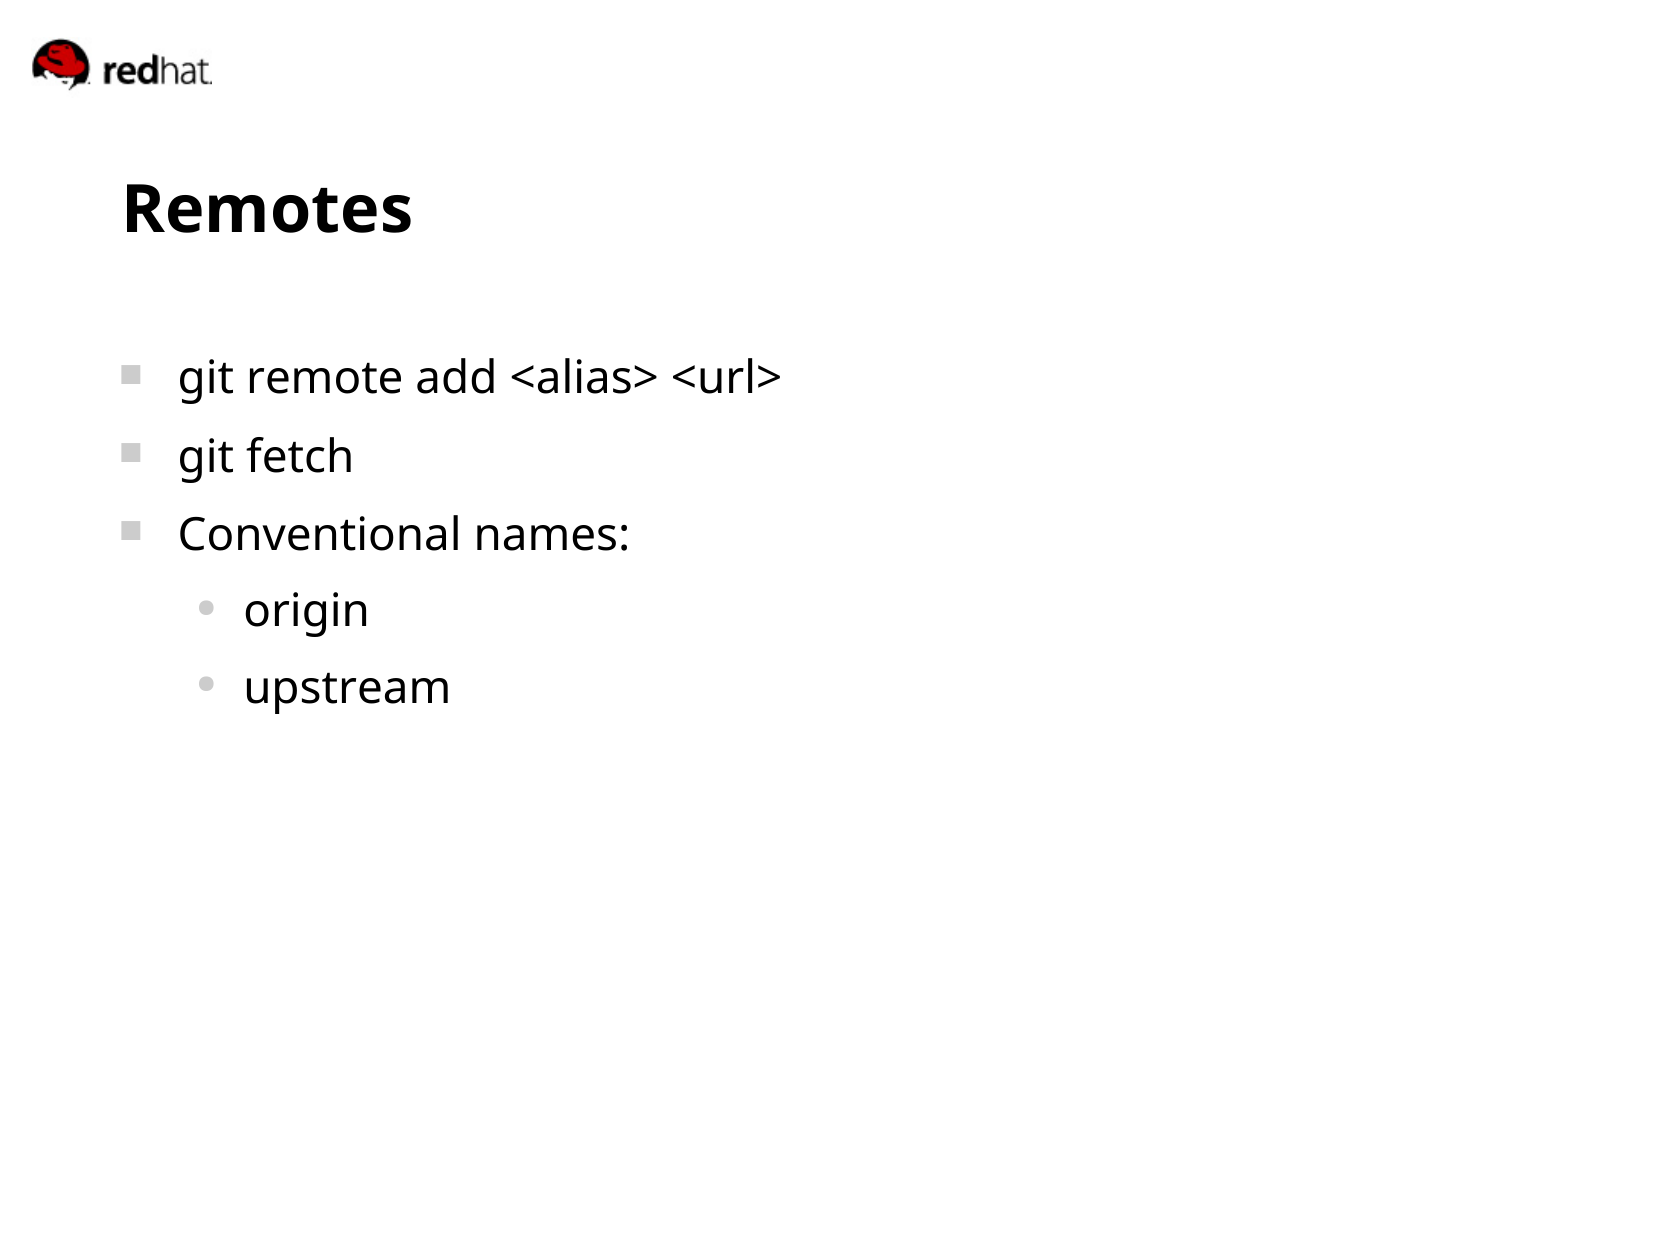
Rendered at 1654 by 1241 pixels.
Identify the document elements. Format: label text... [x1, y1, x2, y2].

title Remotes [121, 102, 1534, 310]
list git remote add <alias> <url> git fetch Conventional names: origin upstream [121, 344, 1534, 1127]
picture [31, 37, 212, 98]
